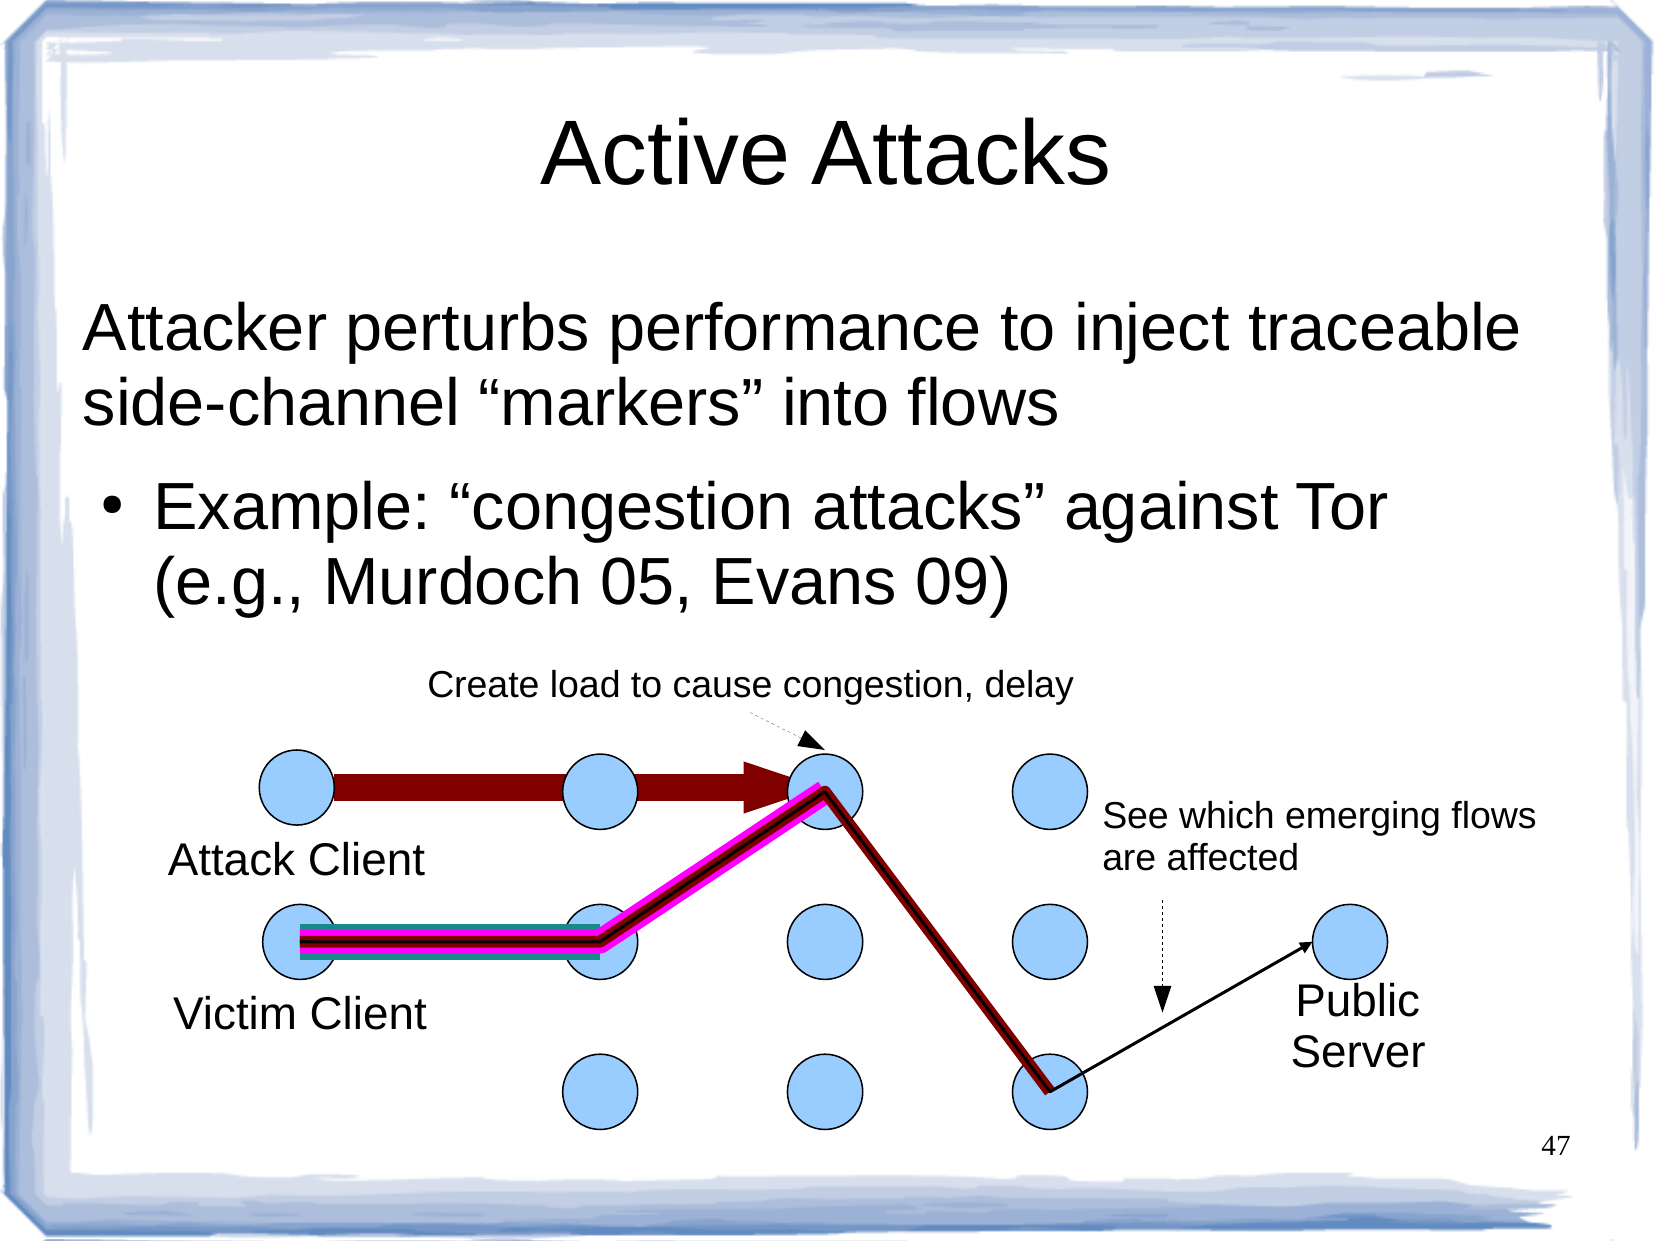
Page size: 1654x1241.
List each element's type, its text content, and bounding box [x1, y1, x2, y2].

text_box [787, 1054, 863, 1130]
text_box [1312, 904, 1388, 965]
text_box [259, 750, 335, 824]
text_box [562, 1054, 638, 1130]
text_box [1012, 1066, 1088, 1130]
text_box [787, 754, 863, 817]
picture [0, 0, 1654, 1241]
text_box [802, 806, 842, 830]
text_box [1012, 904, 1088, 980]
text_box [567, 904, 622, 926]
text_box Public Server [1199, 965, 1501, 1092]
text_box Victim Client [150, 979, 451, 1106]
text_box [1033, 1054, 1082, 1087]
text_box [264, 952, 334, 979]
text_box [562, 754, 638, 830]
list Attacker perturbs performance to inject traceable side-channel “markers” into flows Example: “congestion attacks” against Tor (e.g., Murdoch 05, Evans 09) [82, 290, 1571, 618]
text_box Create load to cause congestion, delay [412, 655, 1238, 713]
title Active Attacks [82, 49, 1571, 257]
text_box [567, 932, 638, 980]
text_box [787, 904, 863, 980]
text_box See which emerging flows are affected [1087, 787, 1576, 901]
text_box [1012, 754, 1088, 830]
text_box Attack Client [146, 824, 447, 952]
